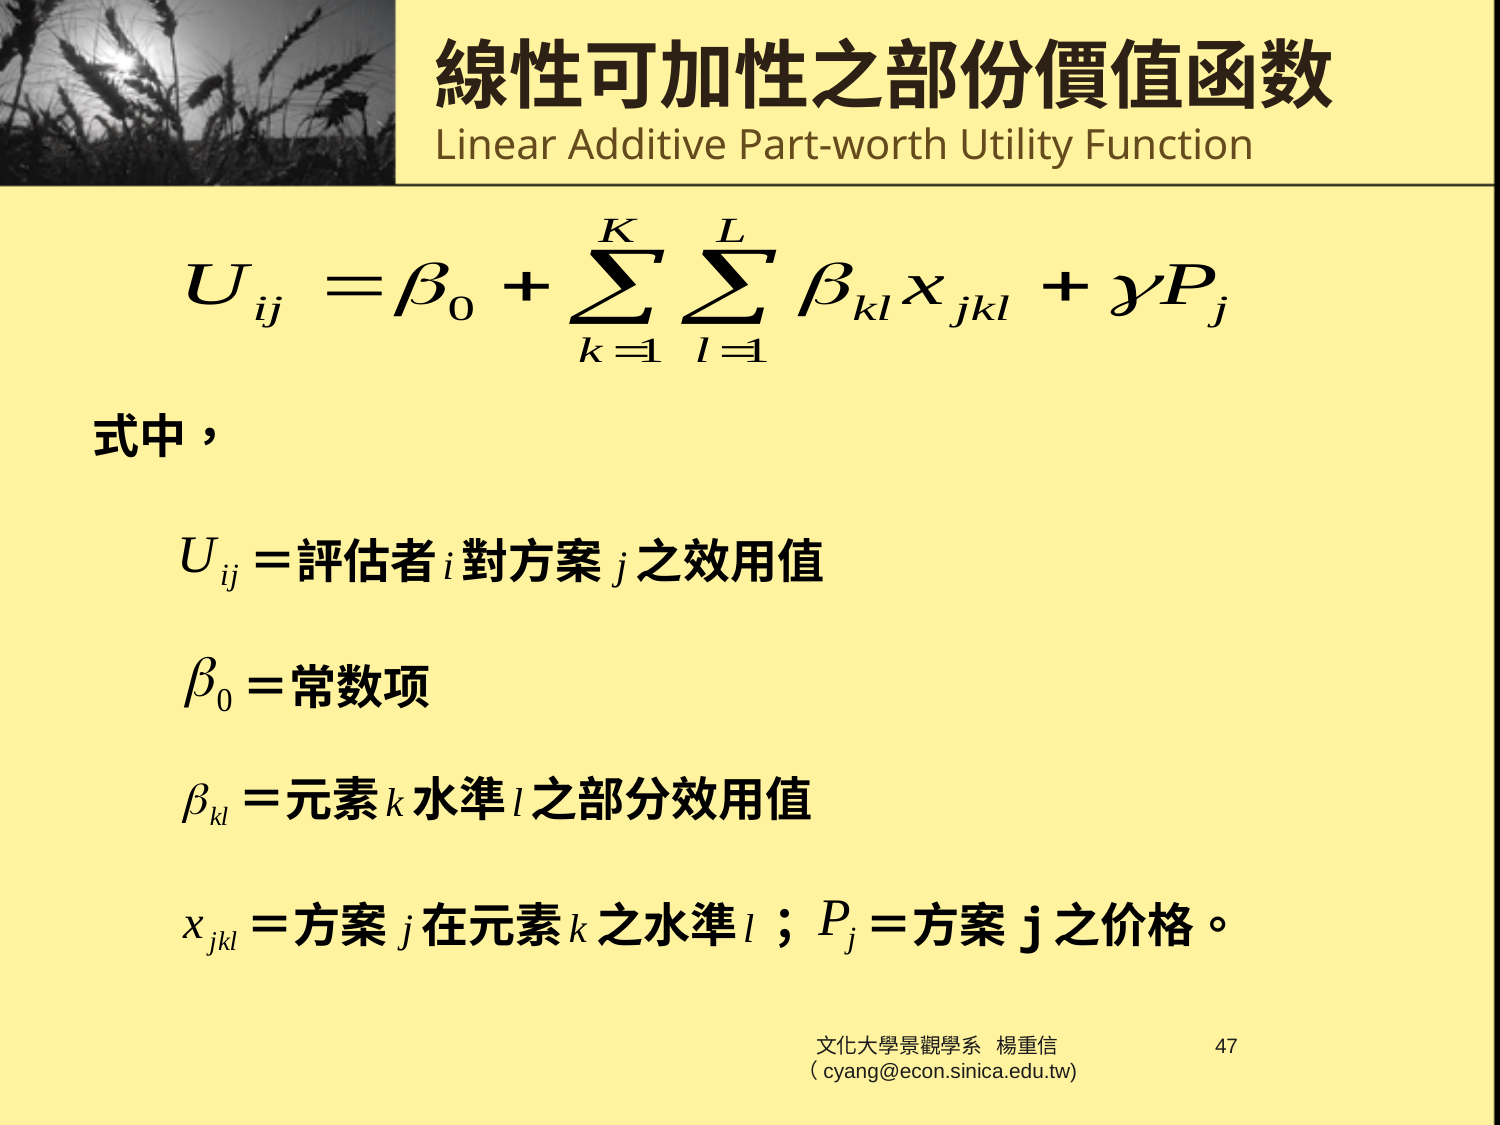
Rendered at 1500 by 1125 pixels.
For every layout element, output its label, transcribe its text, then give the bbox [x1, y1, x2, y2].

title 線性可加性之部份價值函数 Linear Additive Part-worth Utility Function [419, 0, 1500, 196]
chart [92, 197, 1489, 1125]
